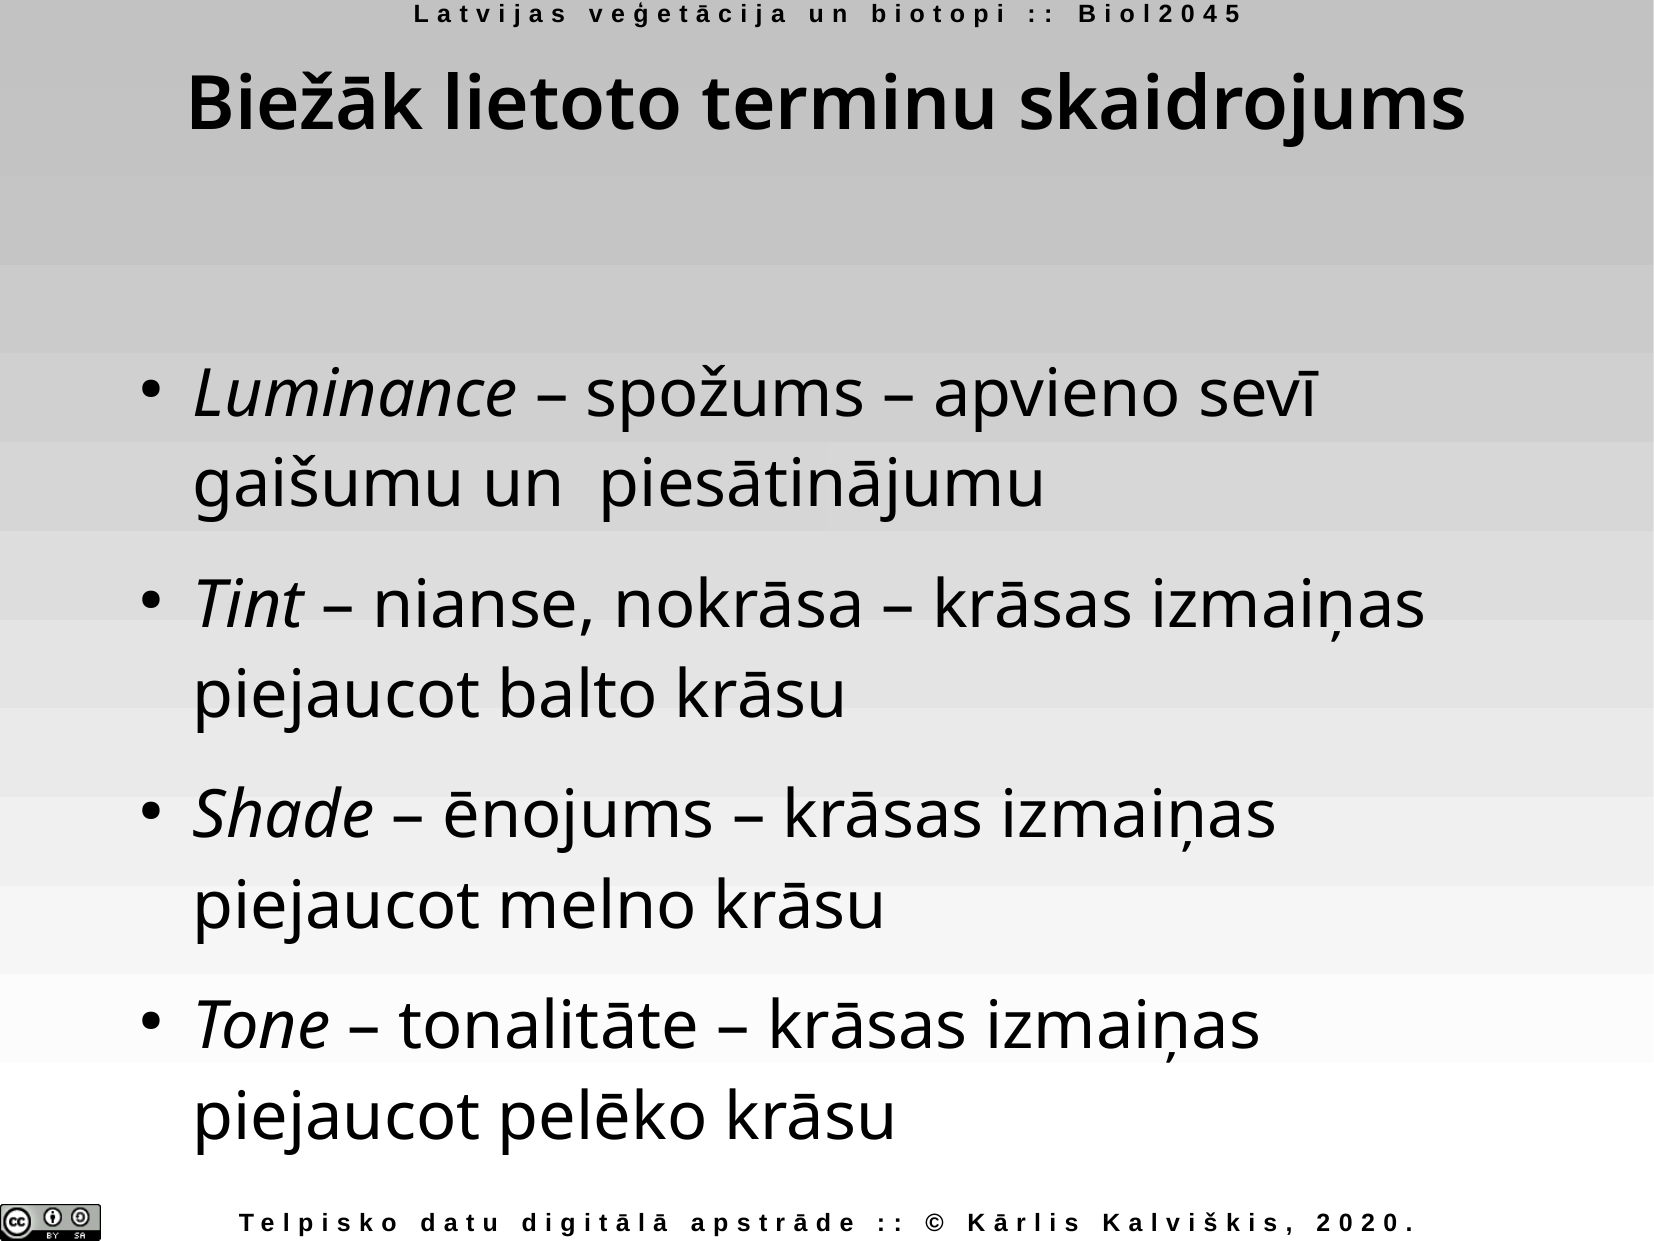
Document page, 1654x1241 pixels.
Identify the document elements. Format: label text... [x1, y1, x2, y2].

list Luminance – spožums – apvieno sevī gaišumu un piesātinājumu Tint – nianse, nokrāsa – krāsas izmaiņas piejaucot balto krāsu Shade – ēnojums – krāsas izmaiņas piejaucot melno krāsu Tone – tonalitāte – krāsas izmaiņas piejaucot pelēko krāsu [121, 344, 1534, 1127]
title Biežāk lietoto terminu skaidrojums [29, 49, 1625, 296]
picture [0, 0, 1654, 1241]
